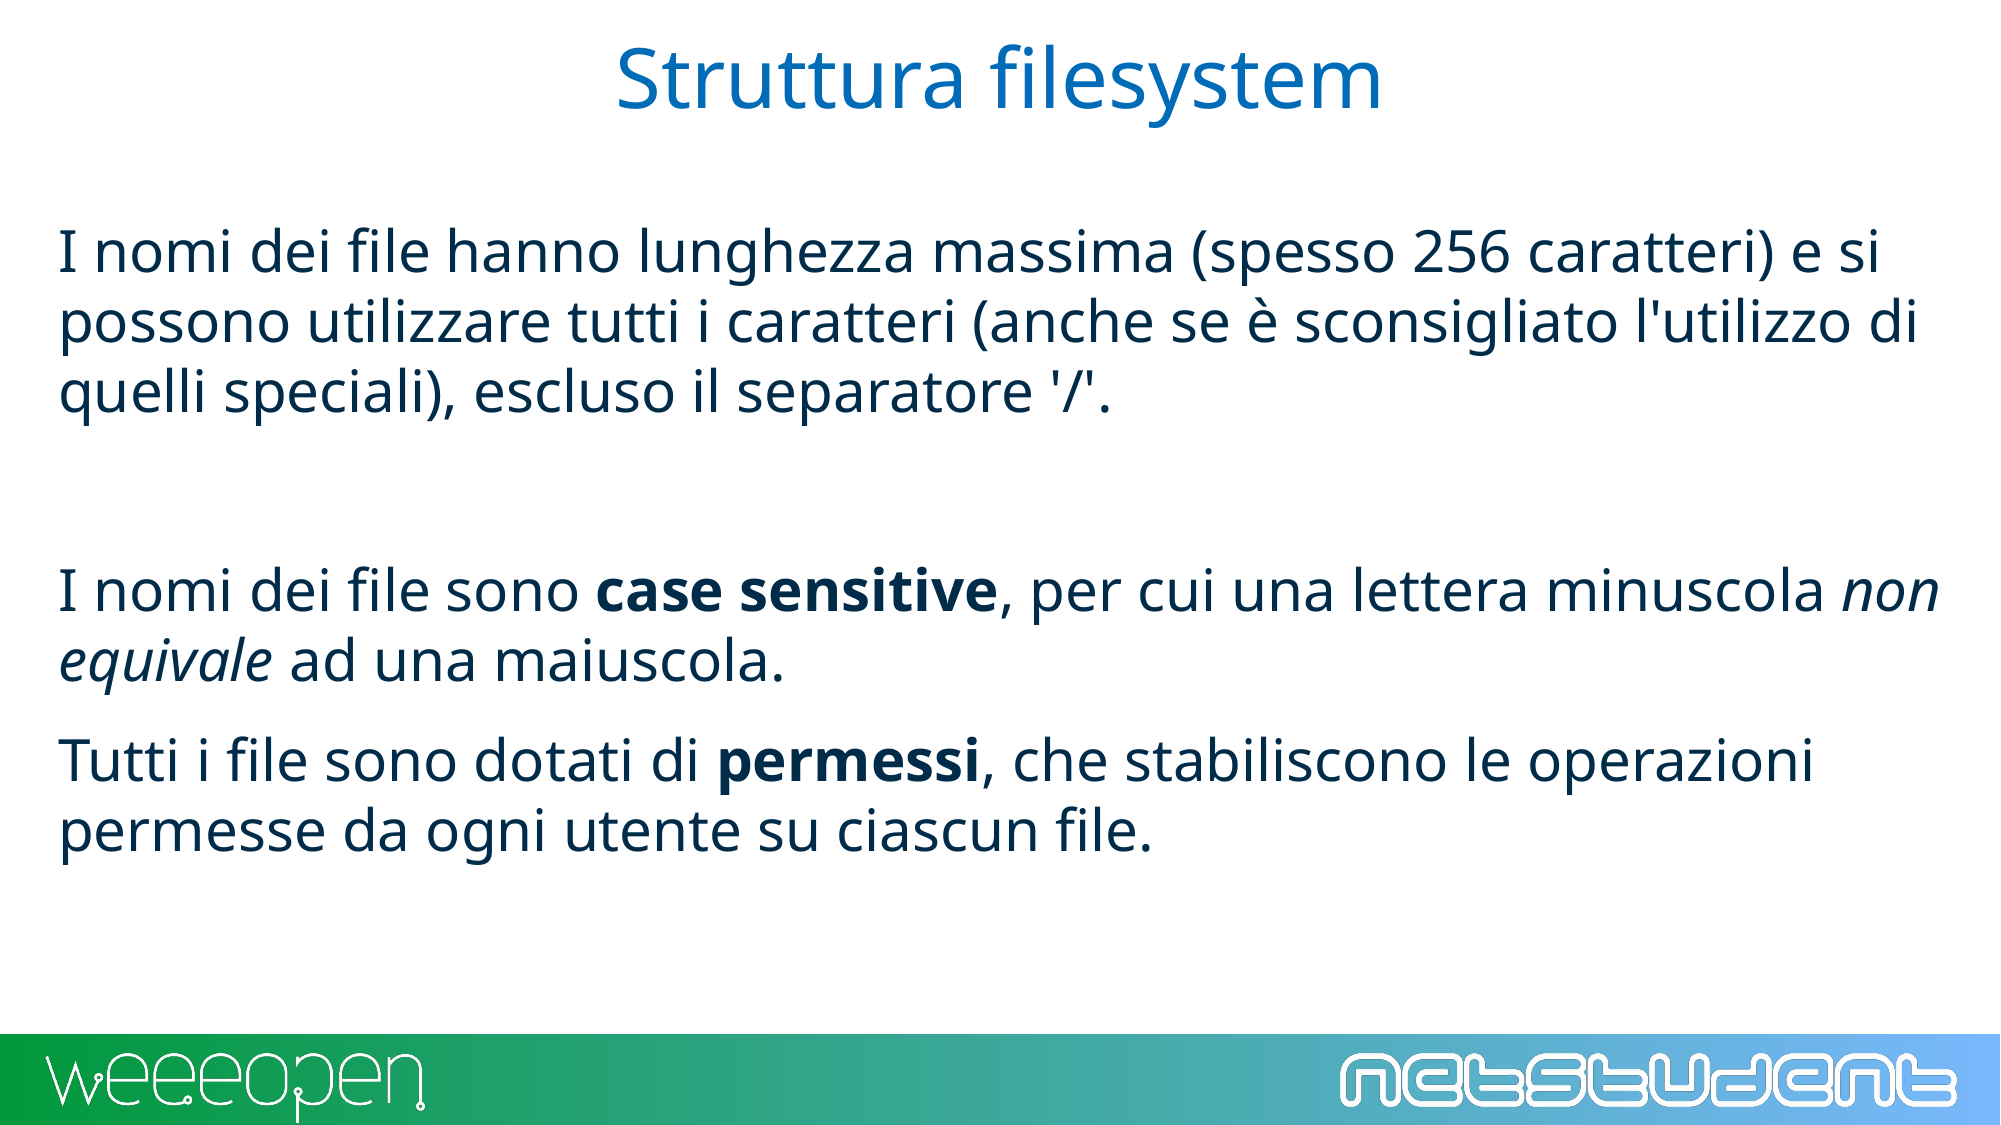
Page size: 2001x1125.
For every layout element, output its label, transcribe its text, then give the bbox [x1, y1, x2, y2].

title Struttura filesystem [43, 29, 1959, 206]
picture [1340, 1053, 1957, 1107]
list I nomi dei file hanno lunghezza massima (spesso 256 caratteri) e si possono utilizzare tutti i caratteri (anche se è sconsigliato l'utilizzo di quelli speciali), escluso il separatore '/'. I nomi dei file sono case sensitive, per cui una lettera minuscola non equivale ad una maiuscola. Tutti i file sono dotati di permessi, che stabiliscono le operazioni permesse da ogni utente su ciascun file. [43, 206, 1959, 922]
picture [45, 1053, 425, 1123]
